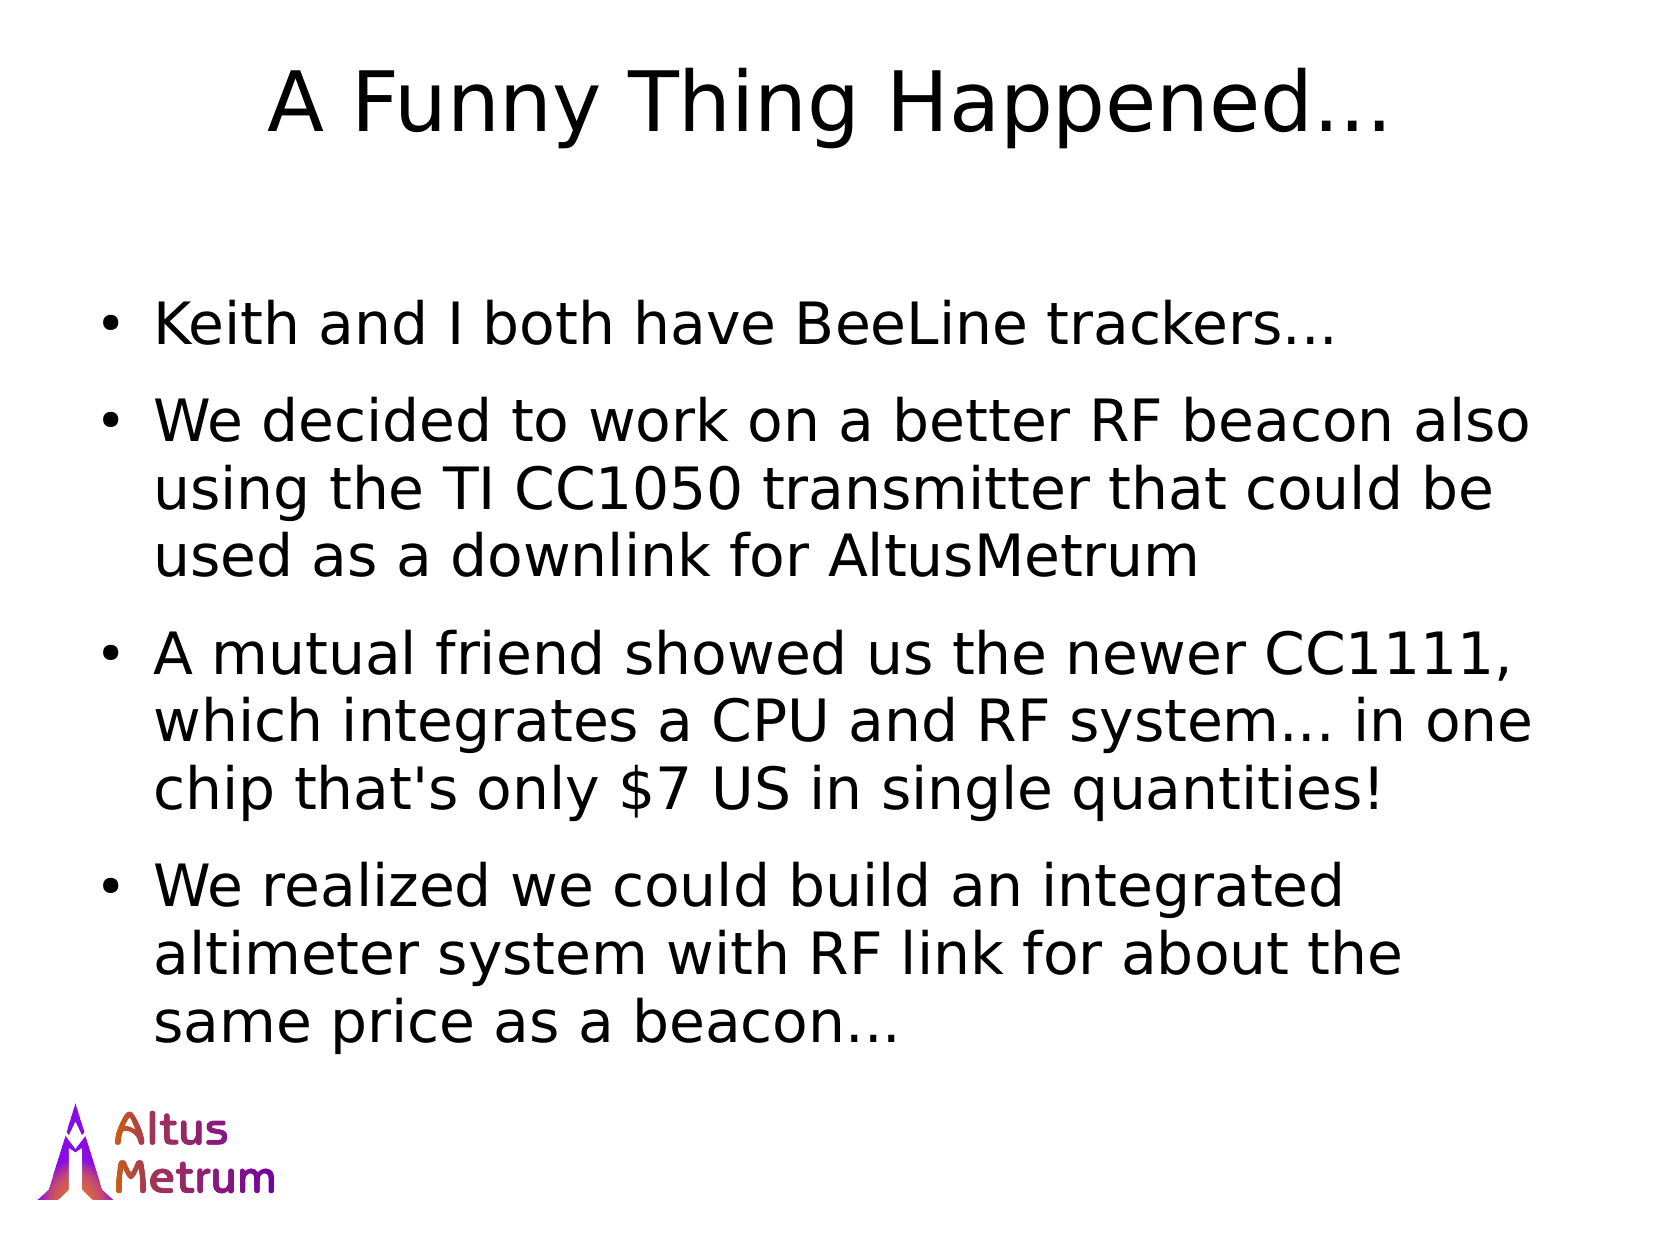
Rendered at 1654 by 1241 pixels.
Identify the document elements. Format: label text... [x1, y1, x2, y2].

list Keith and I both have BeeLine trackers... We decided to work on a better RF beacon also using the TI CC1050 transmitter that could be used as a downlink for AltusMetrum A mutual friend showed us the newer CC1111, which integrates a CPU and RF system... in one chip that's only $7 US in single quantities! We realized we could build an integrated altimeter system with RF link for about the same price as a beacon... [82, 290, 1571, 1127]
title A Funny Thing Happened... [86, 17, 1576, 188]
picture [37, 1103, 274, 1200]
